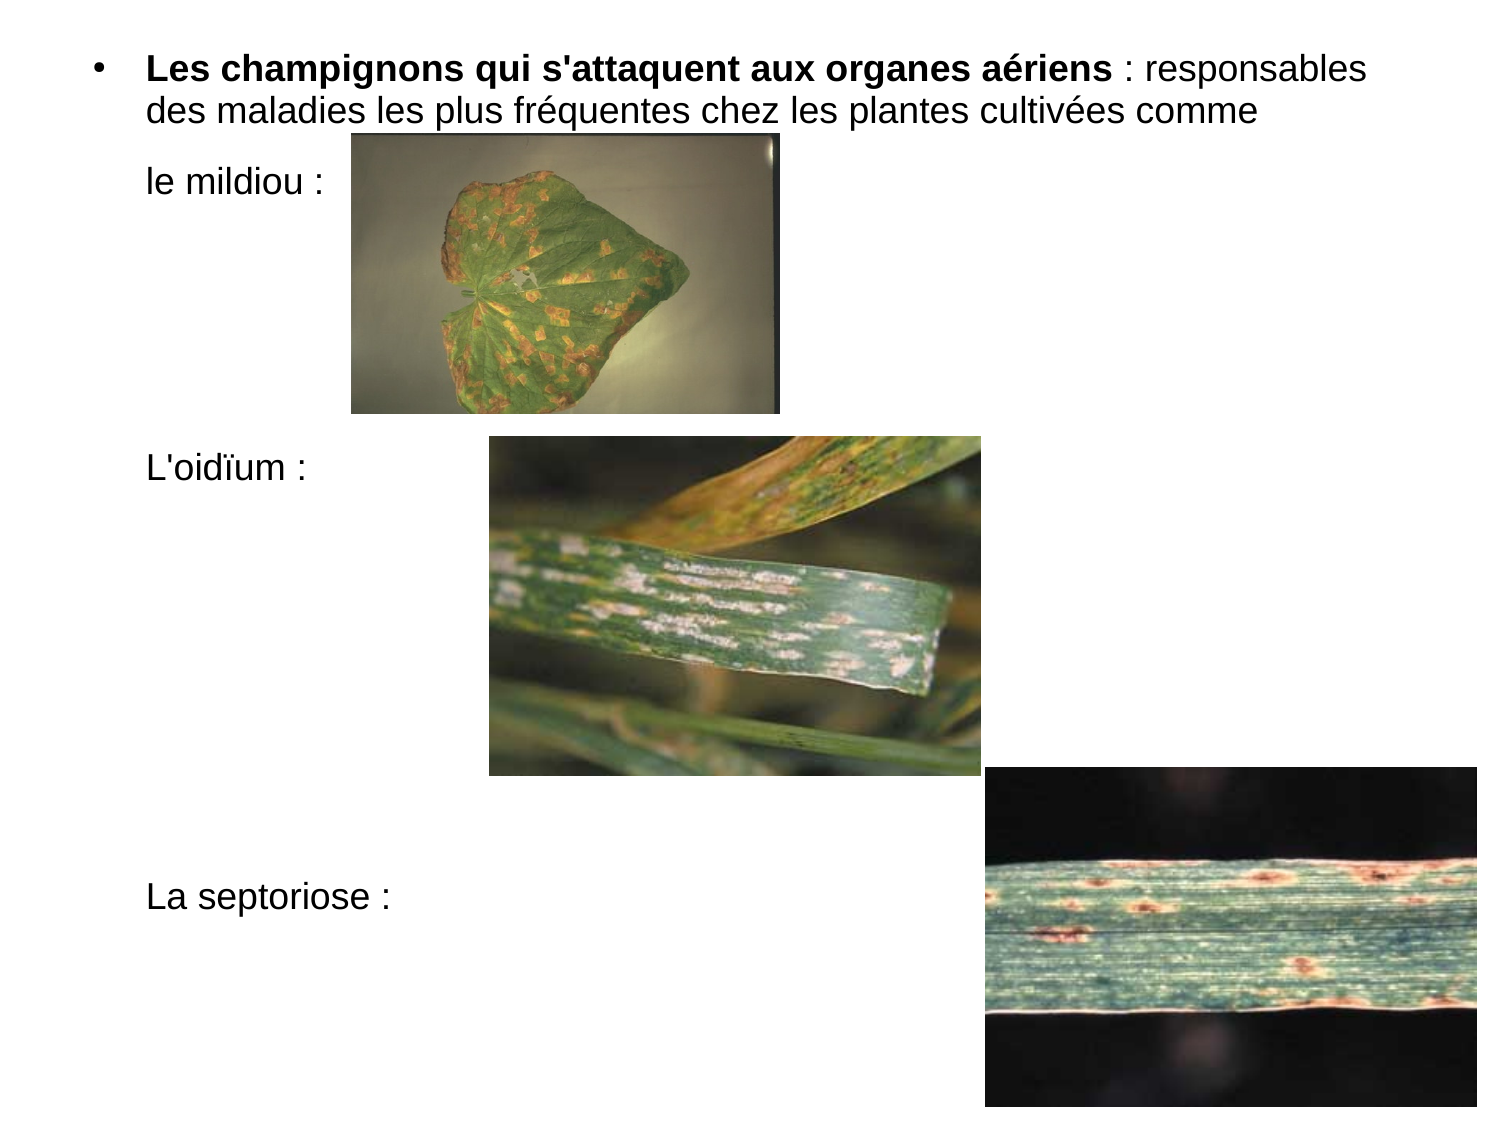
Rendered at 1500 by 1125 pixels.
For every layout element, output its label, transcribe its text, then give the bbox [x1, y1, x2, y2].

picture [489, 436, 981, 776]
picture [985, 767, 1477, 1107]
list Les champignons qui s'attaquent aux organes aériens : responsables des maladies les plus fréquentes chez les plantes cultivées comme le mildiou : L'oidïum : La septoriose : [75, 47, 1425, 916]
picture [351, 133, 780, 414]
